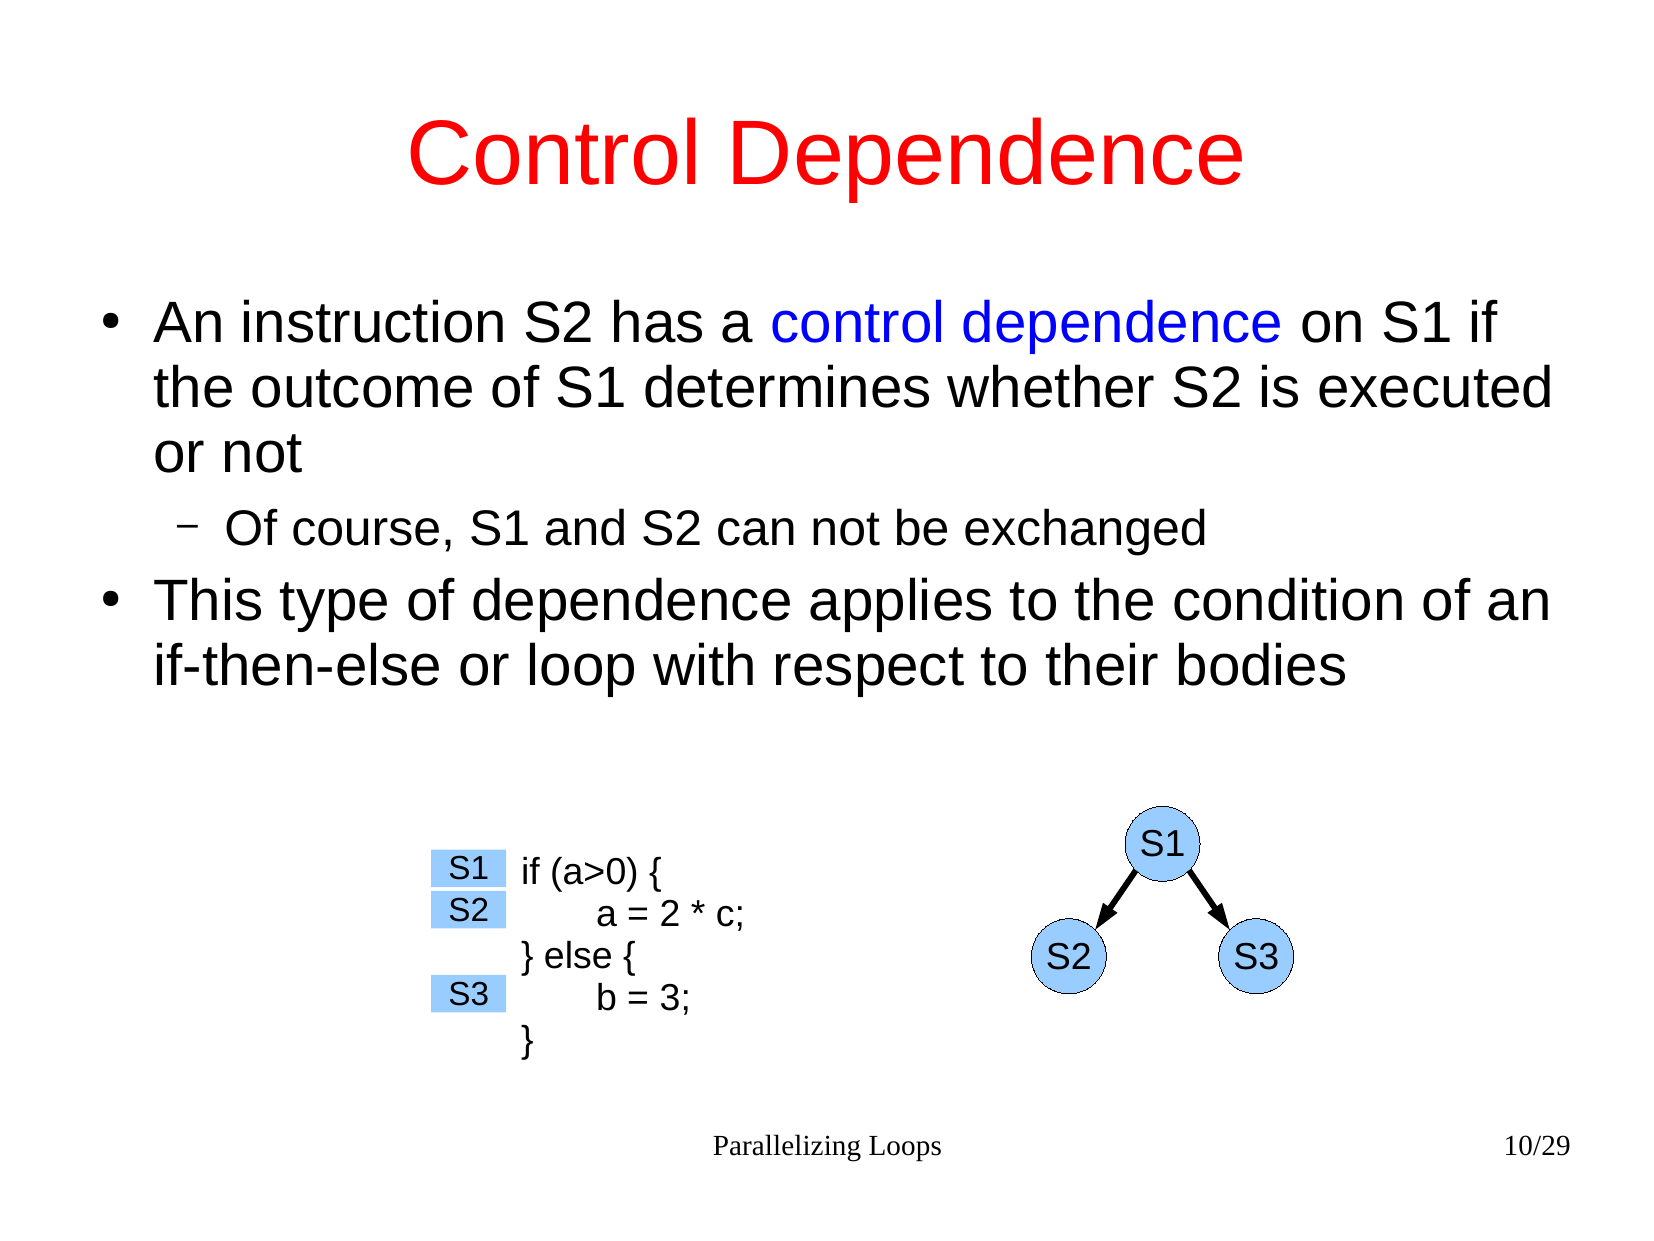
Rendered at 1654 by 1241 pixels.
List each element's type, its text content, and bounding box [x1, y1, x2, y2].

text_box S1 [431, 849, 507, 888]
text_box S3 [1218, 918, 1294, 994]
text_box if (a>0) { a = 2 * c; } else { b = 3; } [506, 843, 769, 1069]
title Control Dependence [82, 49, 1571, 257]
text_box S1 [1125, 806, 1201, 882]
list An instruction S2 has a control dependence on S1 if the outcome of S1 determines whether S2 is executed or not Of course, S1 and S2 can not be exchanged This type of dependence applies to the condition of an if-then-else or loop with respect to their bodies [82, 290, 1571, 1109]
text_box S2 [431, 890, 507, 929]
text_box S2 [1031, 918, 1107, 994]
text_box S3 [431, 974, 507, 1013]
